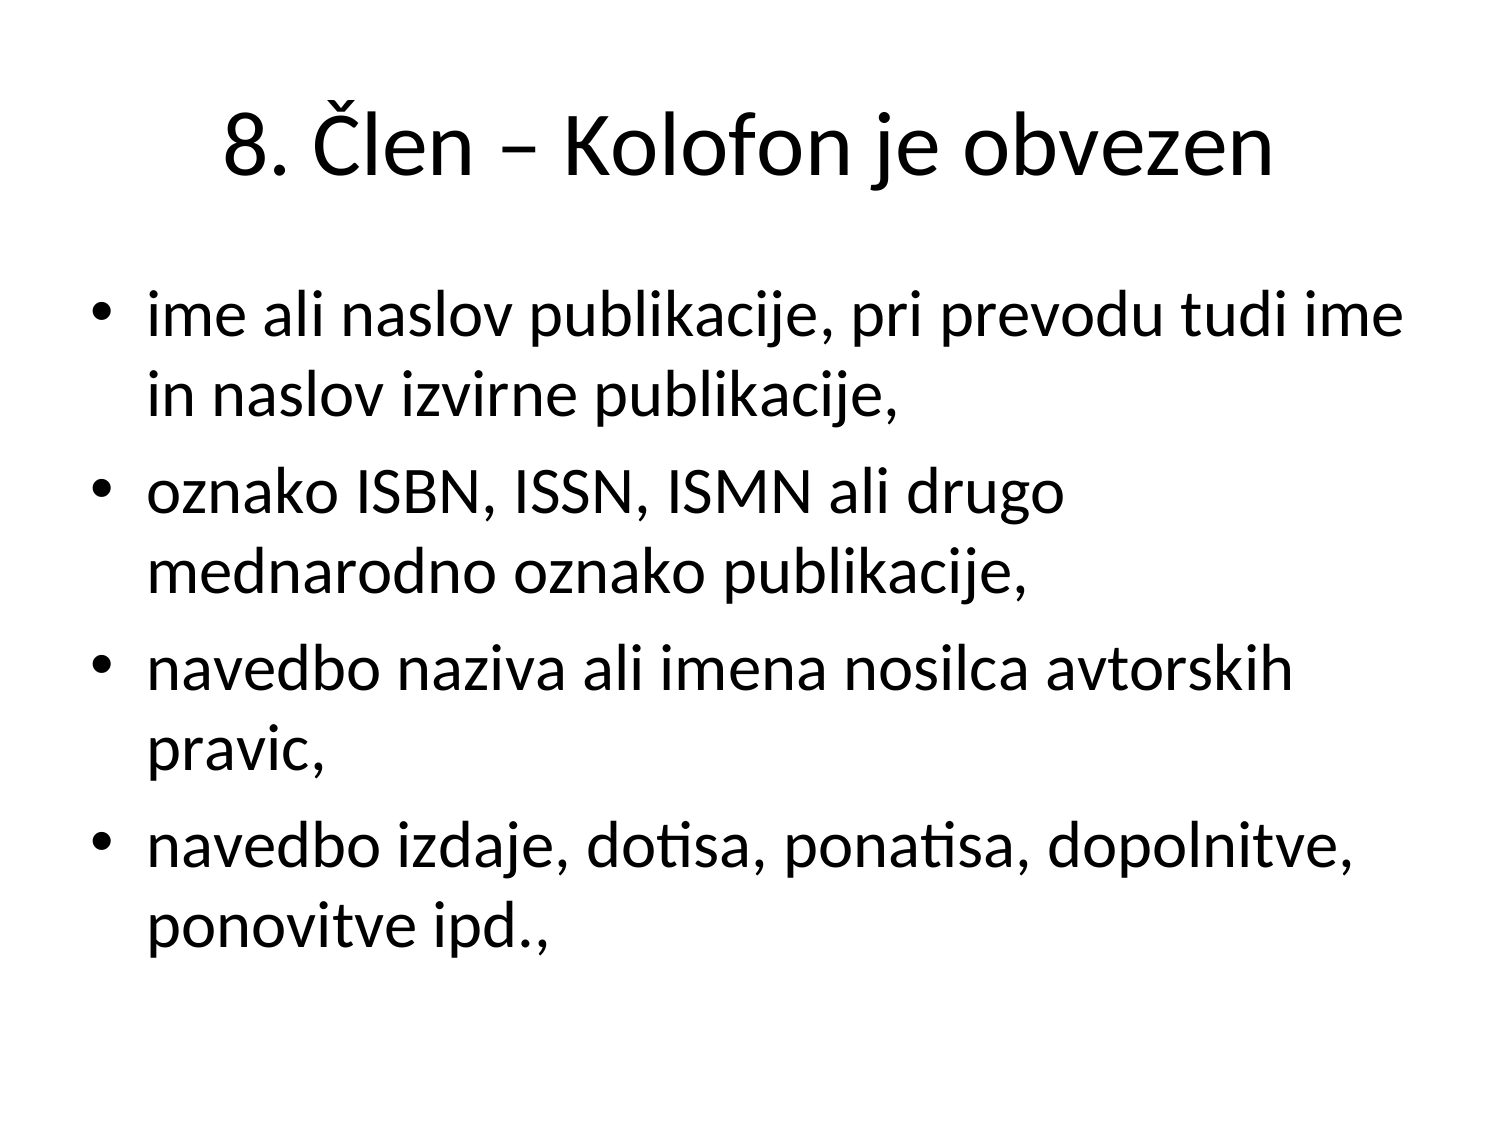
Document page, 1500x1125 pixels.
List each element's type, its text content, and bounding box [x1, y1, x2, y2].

list ime ali naslov publikacije, pri prevodu tudi ime in naslov izvirne publikacije, oznako ISBN, ISSN, ISMN ali drugo mednarodno oznako publikacije, navedbo naziva ali imena nosilca avtorskih pravic, navedbo izdaje, dotisa, ponatisa, dopolnitve, ponovitve ipd., [75, 262, 1426, 1006]
title 8. Člen – Kolofon je obvezen [75, 45, 1426, 233]
